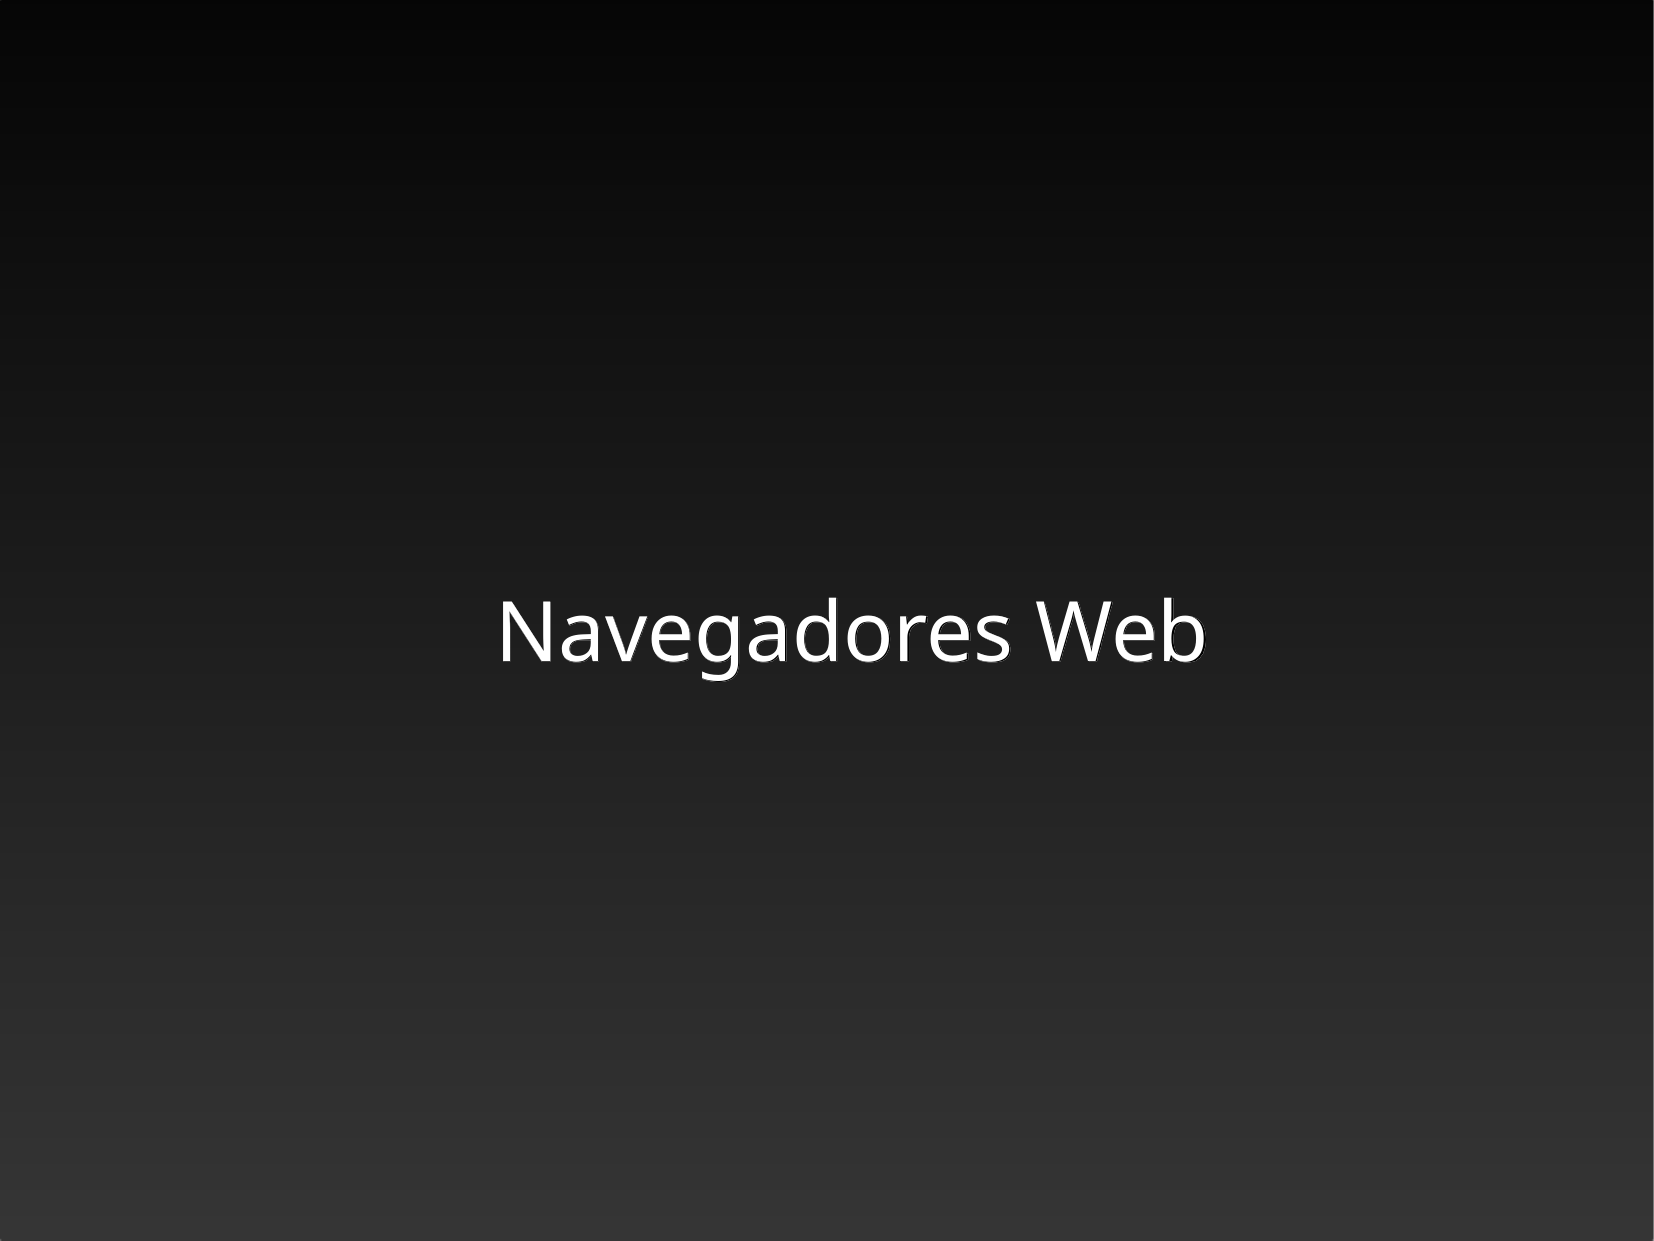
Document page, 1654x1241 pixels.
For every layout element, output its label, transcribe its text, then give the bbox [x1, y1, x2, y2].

picture [0, 0, 1654, 1241]
text_box Navegadores Web [480, 565, 1174, 675]
